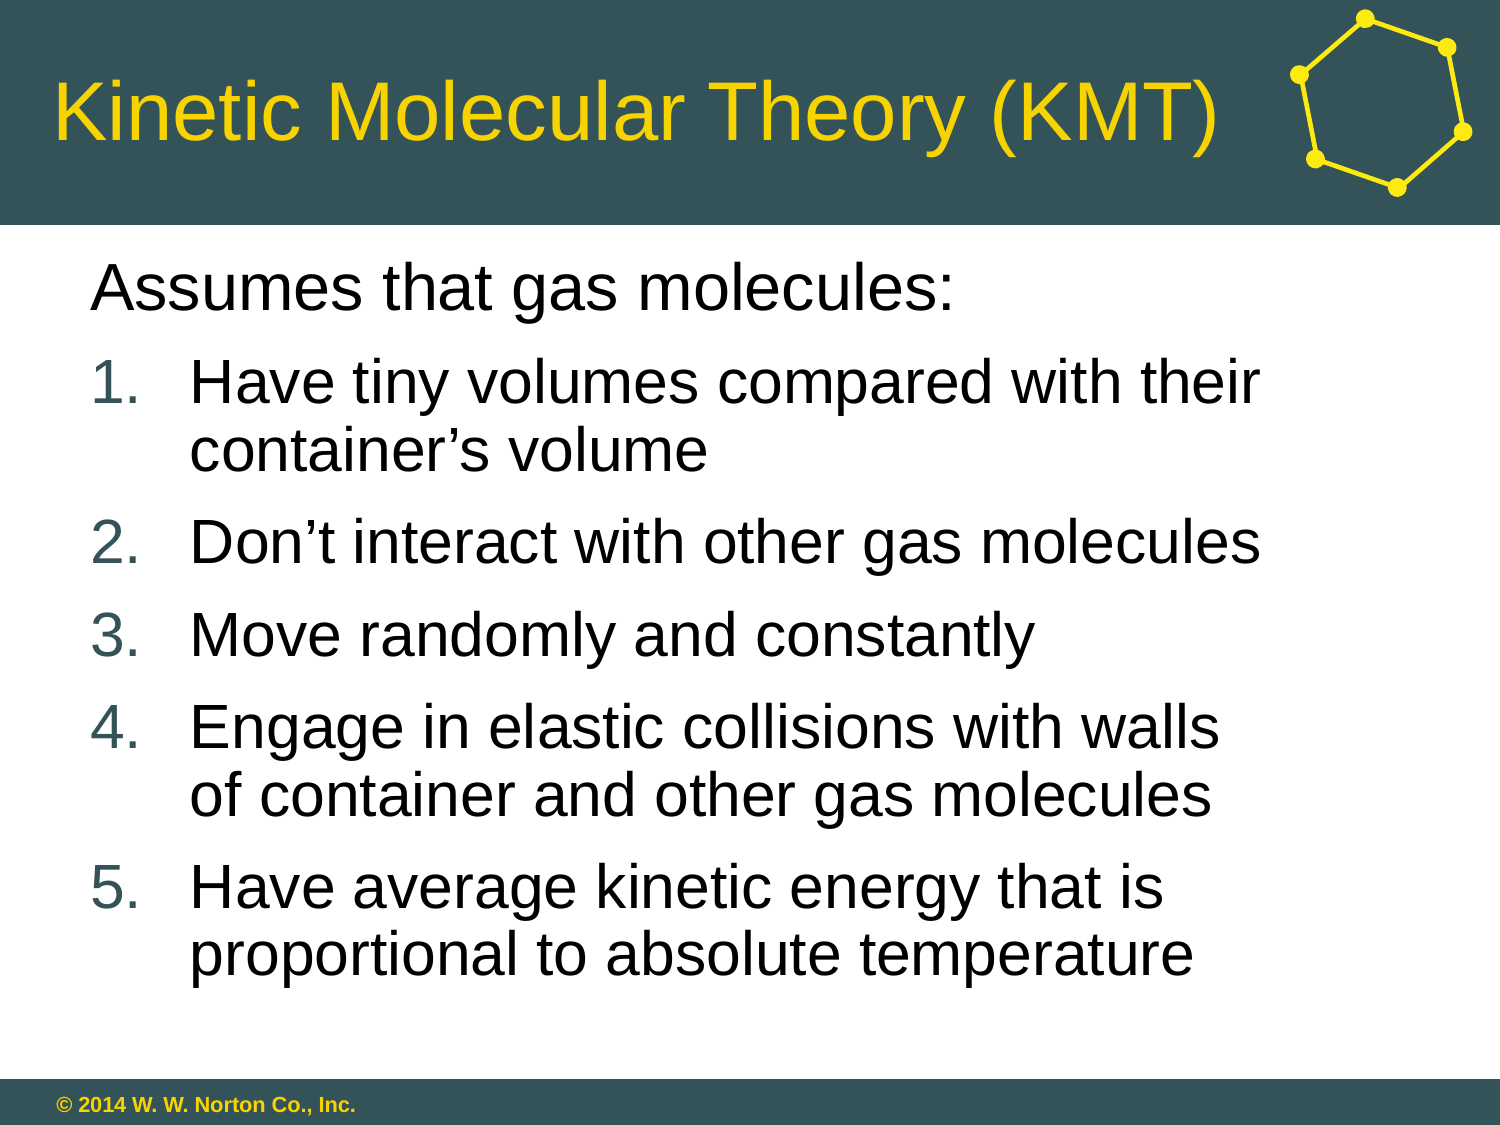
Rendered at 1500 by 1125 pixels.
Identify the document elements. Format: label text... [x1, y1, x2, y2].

list Assumes that gas molecules: Have tiny volumes compared with their container’s volume Don’t interact with other gas molecules Move randomly and constantly Engage in elastic collisions with walls of container and other gas molecules Have average kinetic energy that is proportional to absolute temperature [75, 245, 1425, 1033]
title Kinetic Molecular Theory (KMT) [37, 19, 1263, 195]
